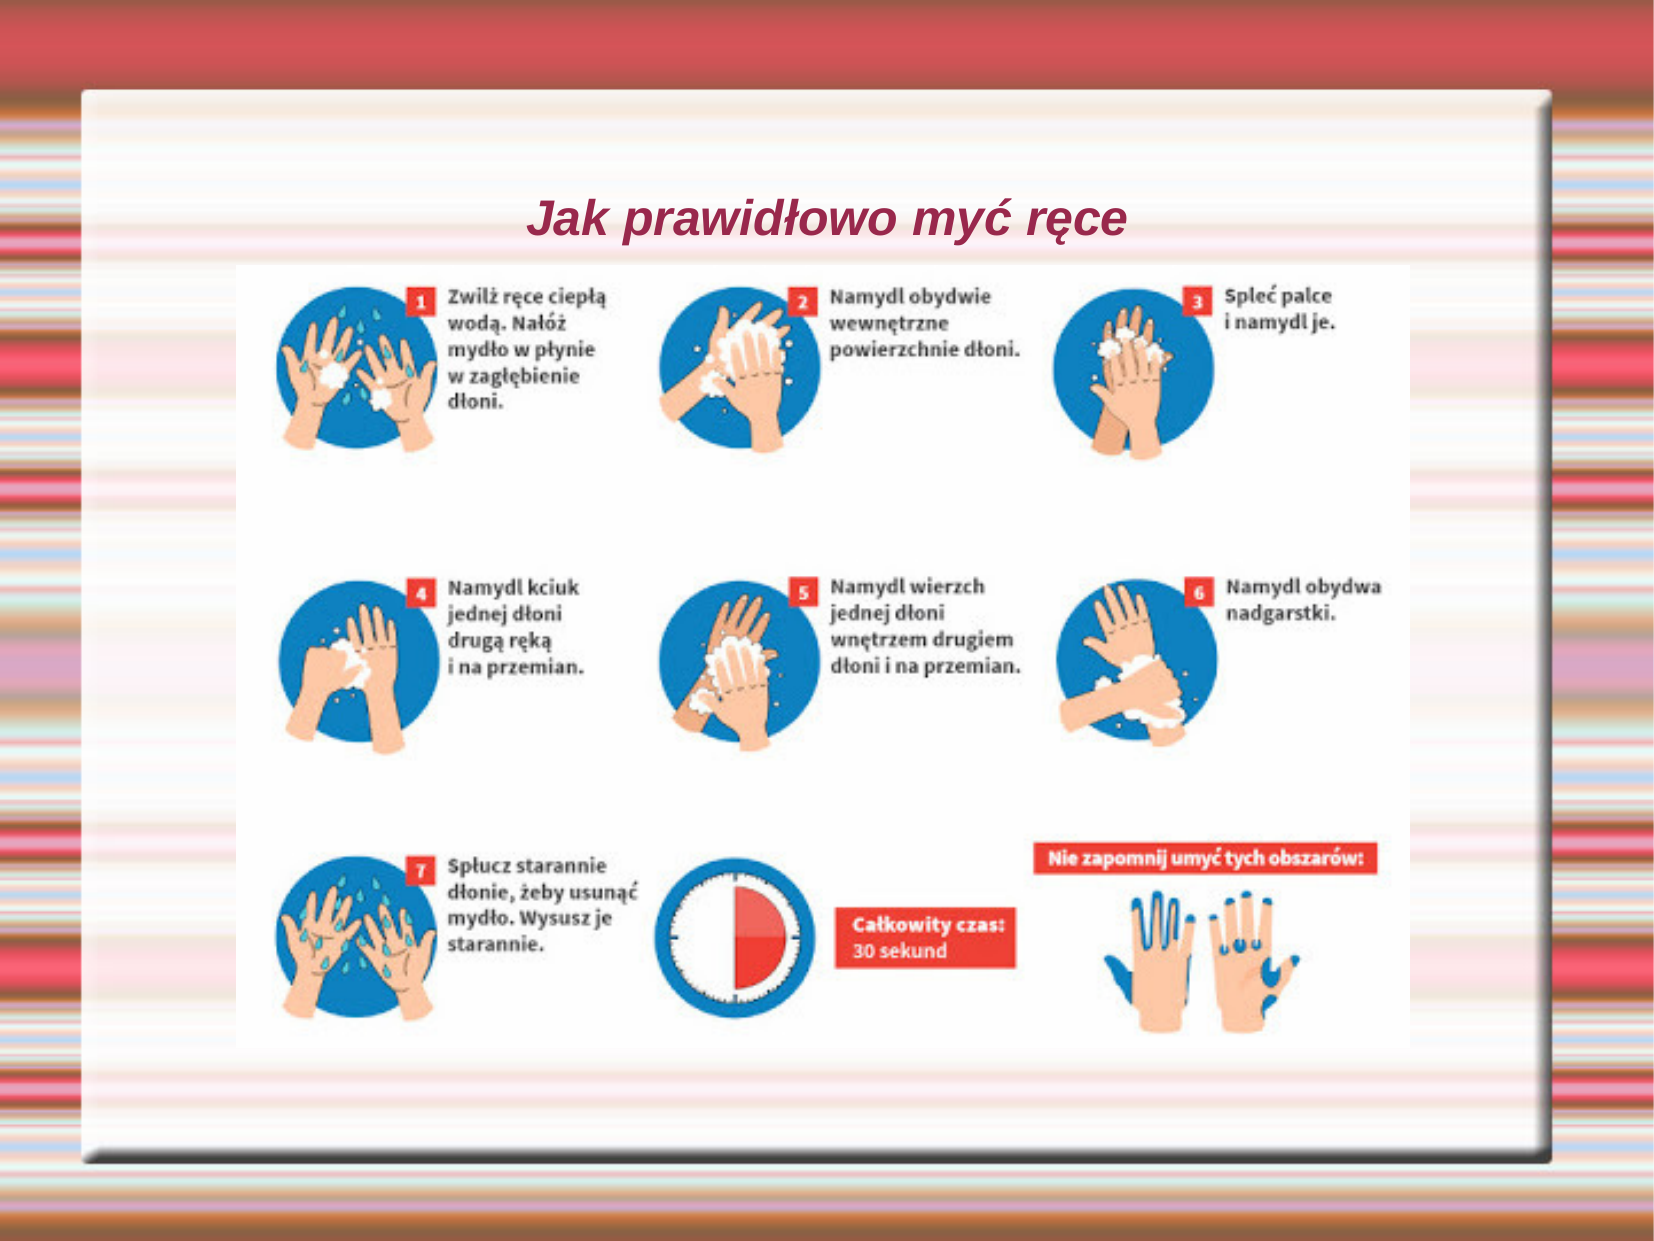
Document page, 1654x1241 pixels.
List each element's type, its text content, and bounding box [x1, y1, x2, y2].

picture [0, 0, 1654, 1241]
title Jak prawidłowo myć ręce [121, 114, 1534, 322]
